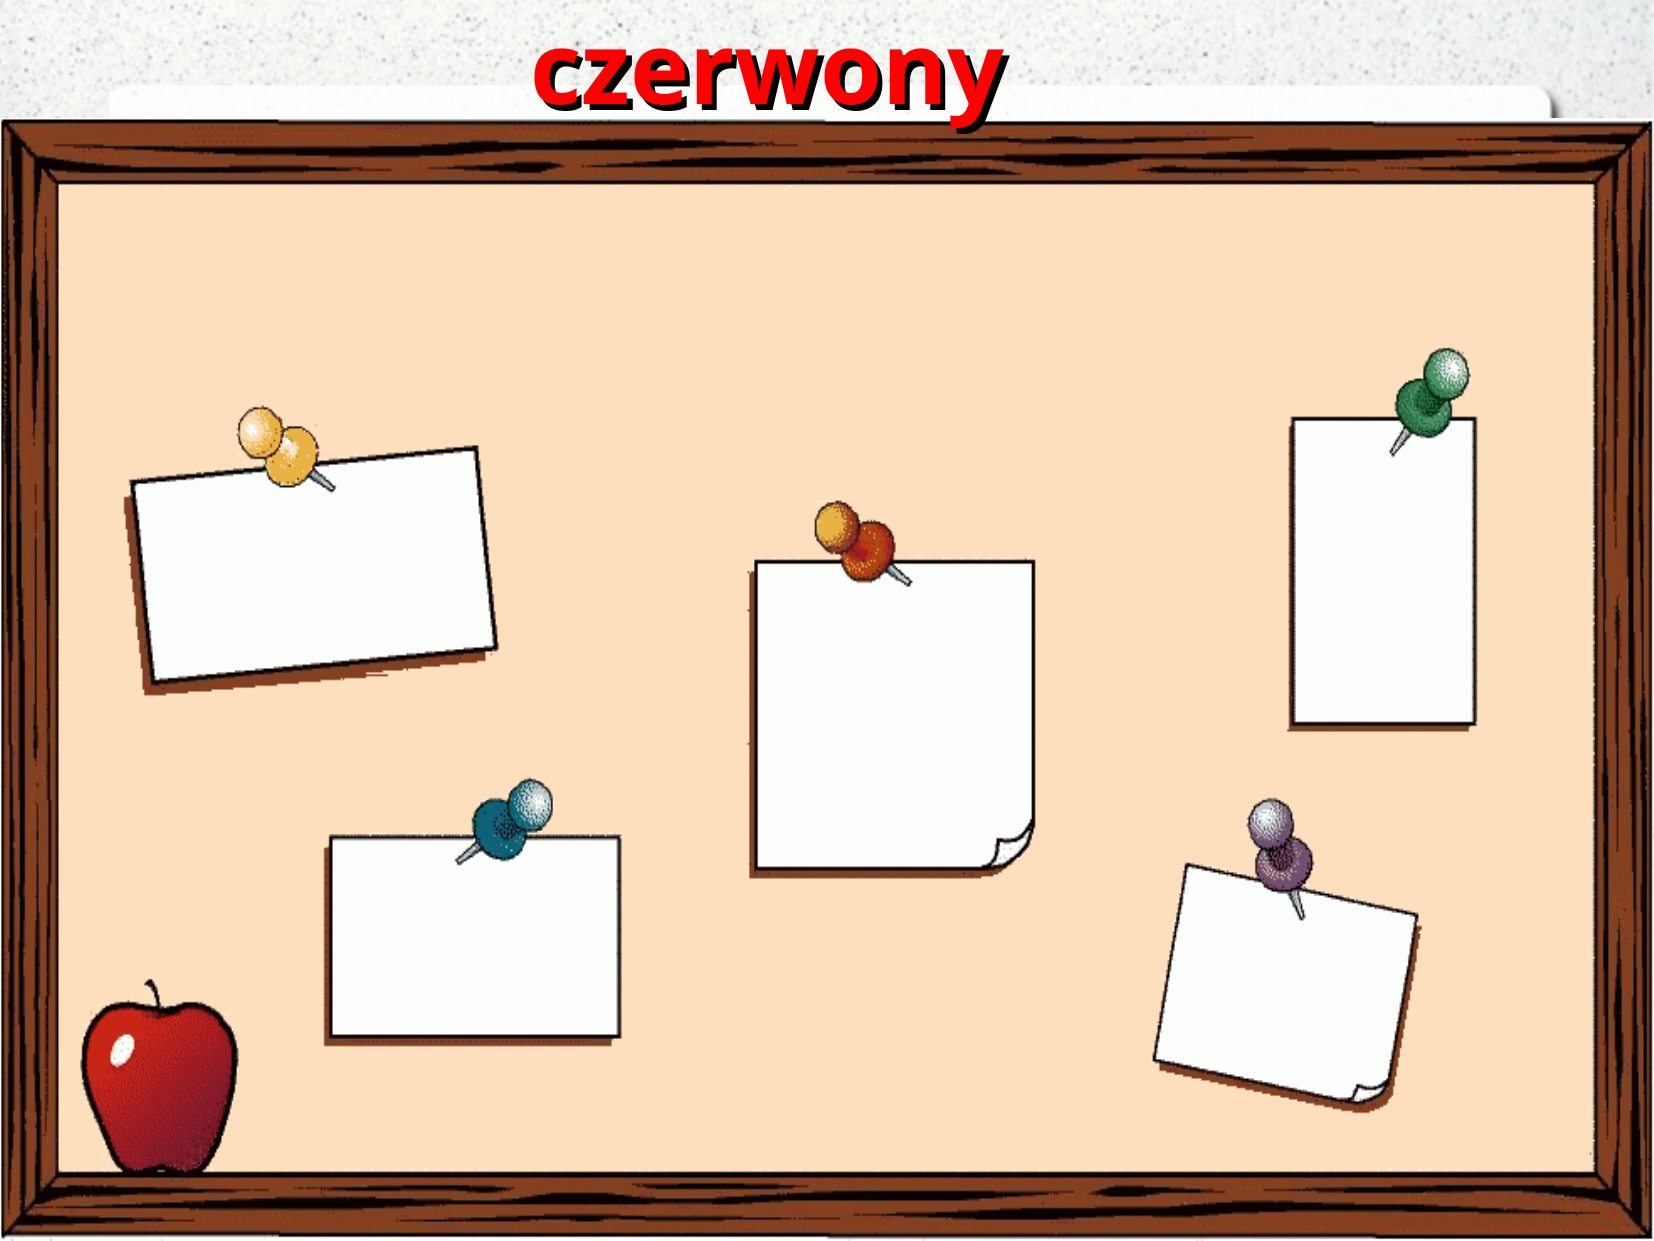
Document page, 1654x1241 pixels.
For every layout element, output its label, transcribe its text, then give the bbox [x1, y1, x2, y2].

picture [0, 0, 1654, 1241]
text_box czerwony [354, 0, 1182, 146]
text_box [1151, 909, 1418, 1093]
